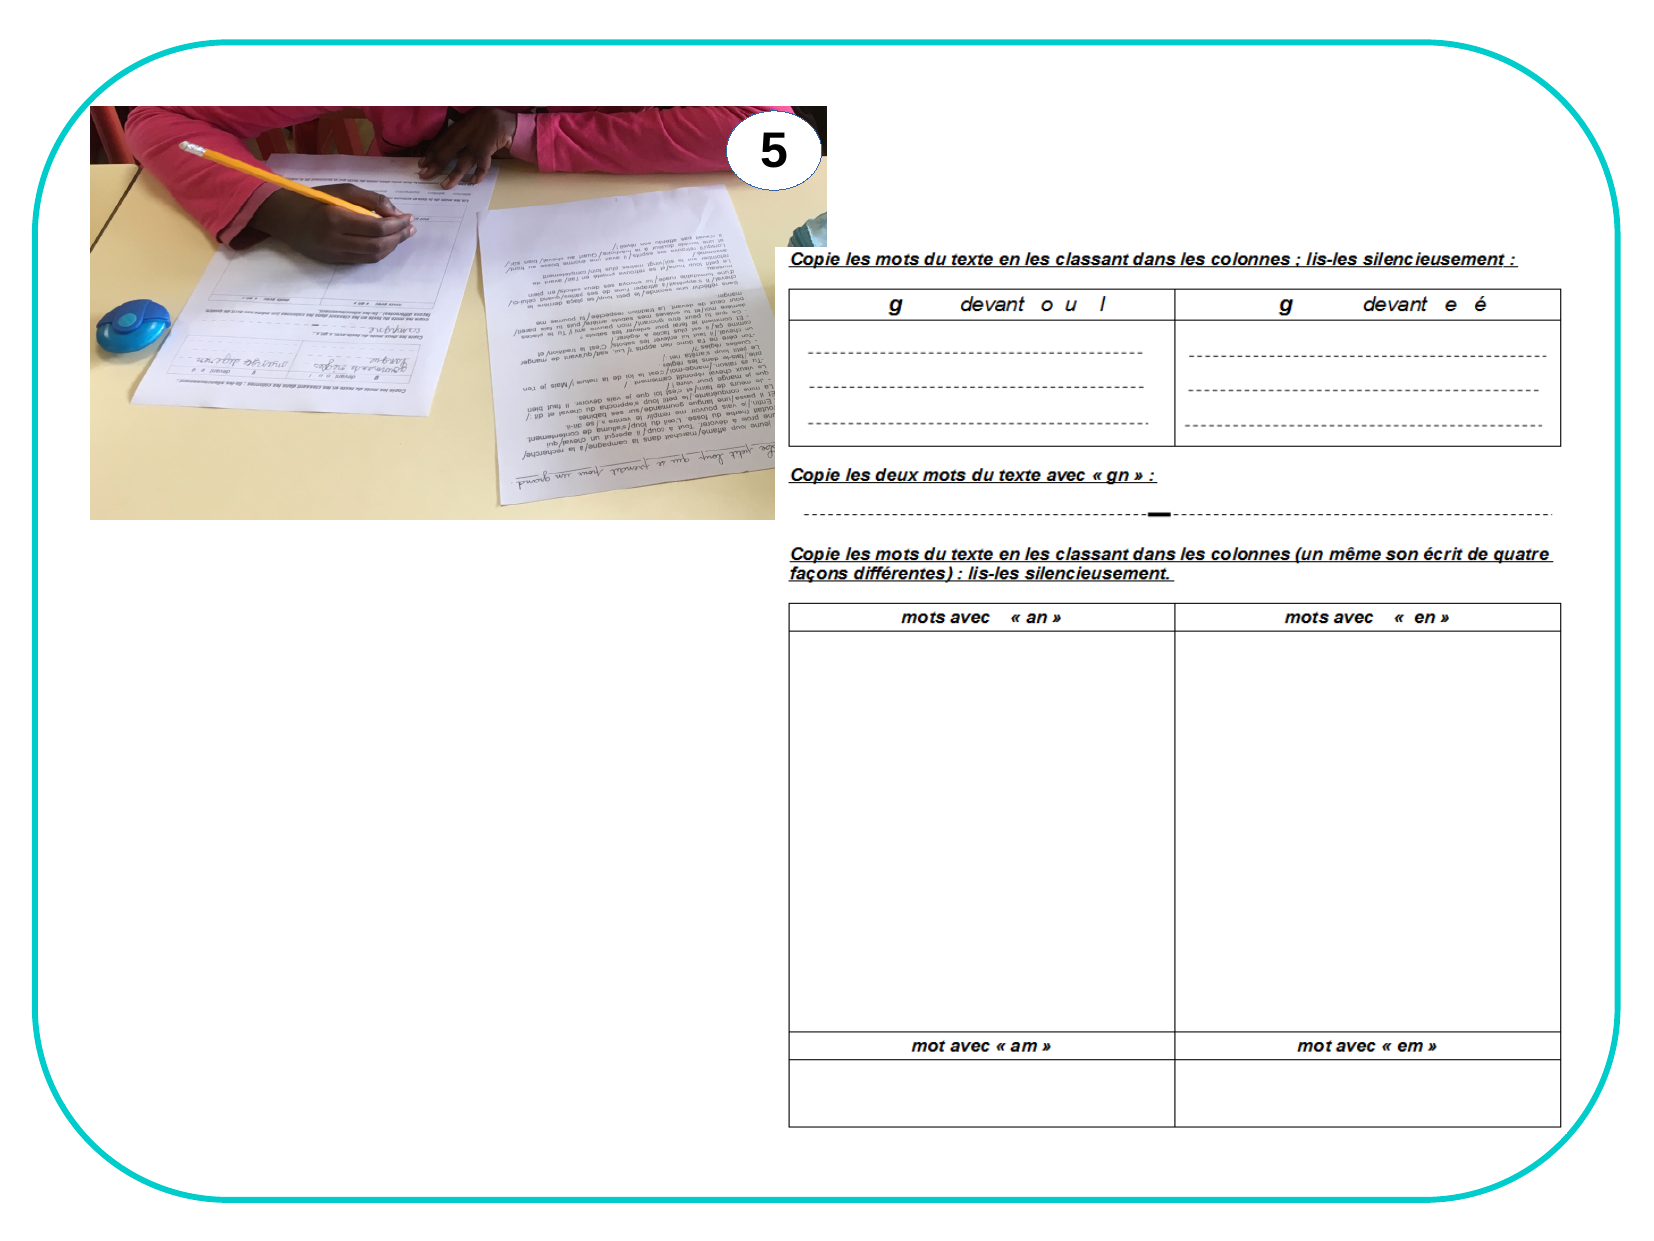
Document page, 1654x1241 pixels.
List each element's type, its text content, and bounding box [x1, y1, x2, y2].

text_box [82, 12, 1586, 935]
picture [90, 106, 1567, 1134]
text_box 5 [726, 110, 822, 191]
